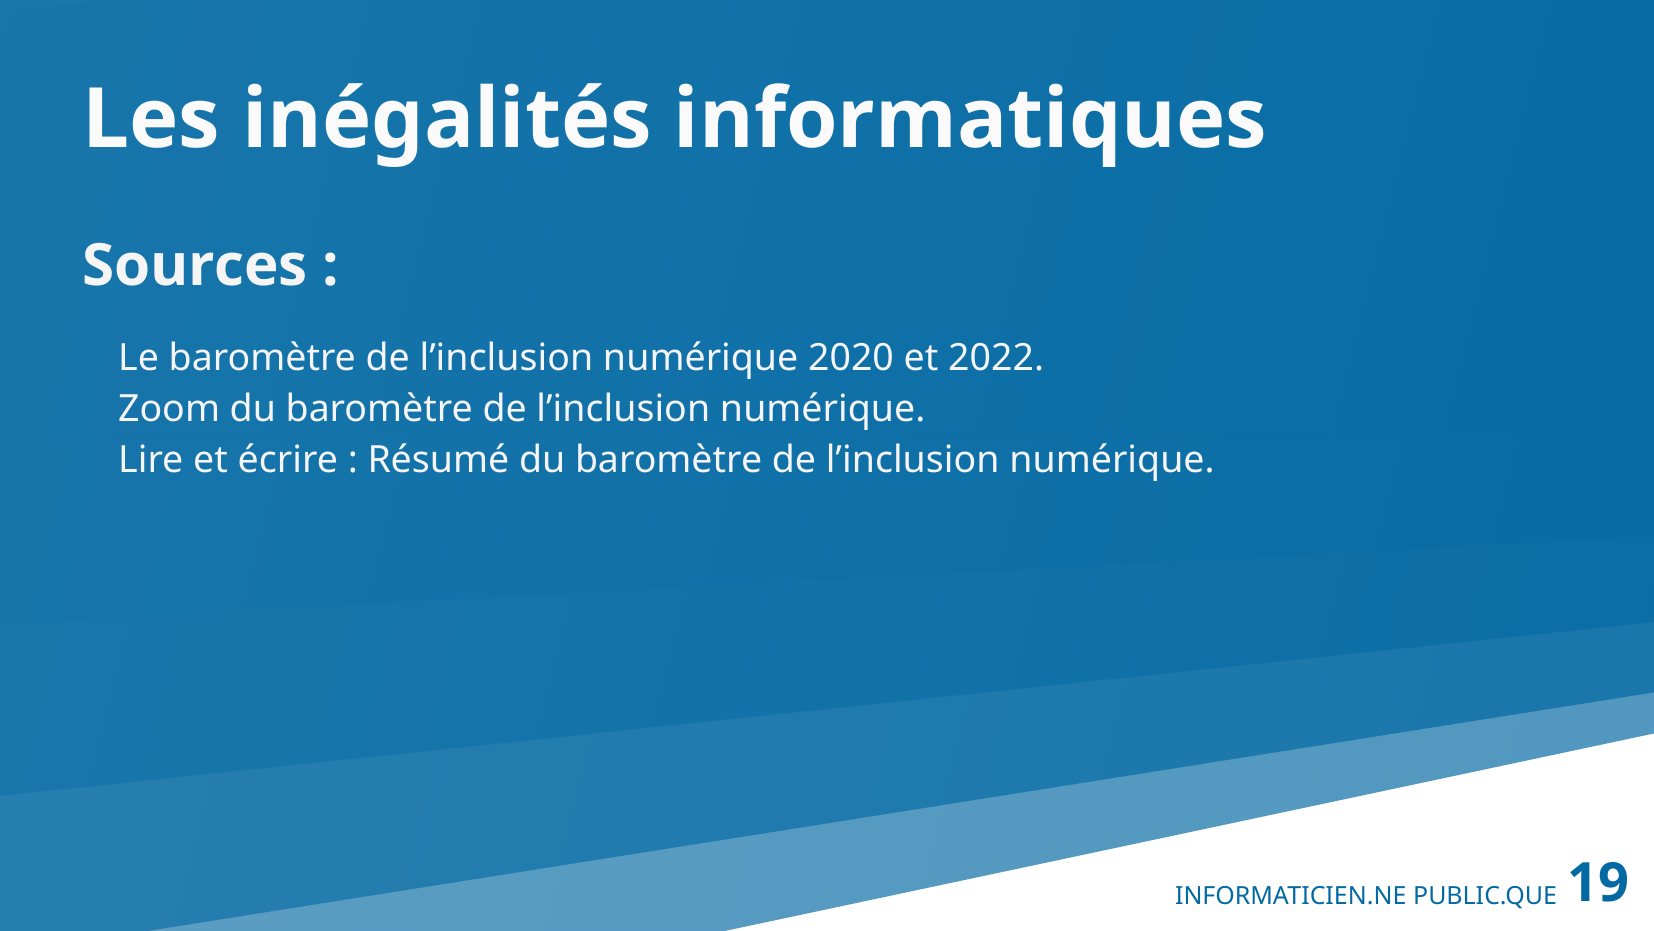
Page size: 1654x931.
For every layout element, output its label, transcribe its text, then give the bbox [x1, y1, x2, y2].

title Les inégalités informatiques [82, 37, 1571, 193]
text_box Sources : [82, 217, 1571, 306]
text_box Le baromètre de l’inclusion numérique 2020 et 2022. Zoom du baromètre de l’inclusion numérique. Lire et écrire : Résumé du baromètre de l’inclusion numérique. [82, 306, 1571, 508]
